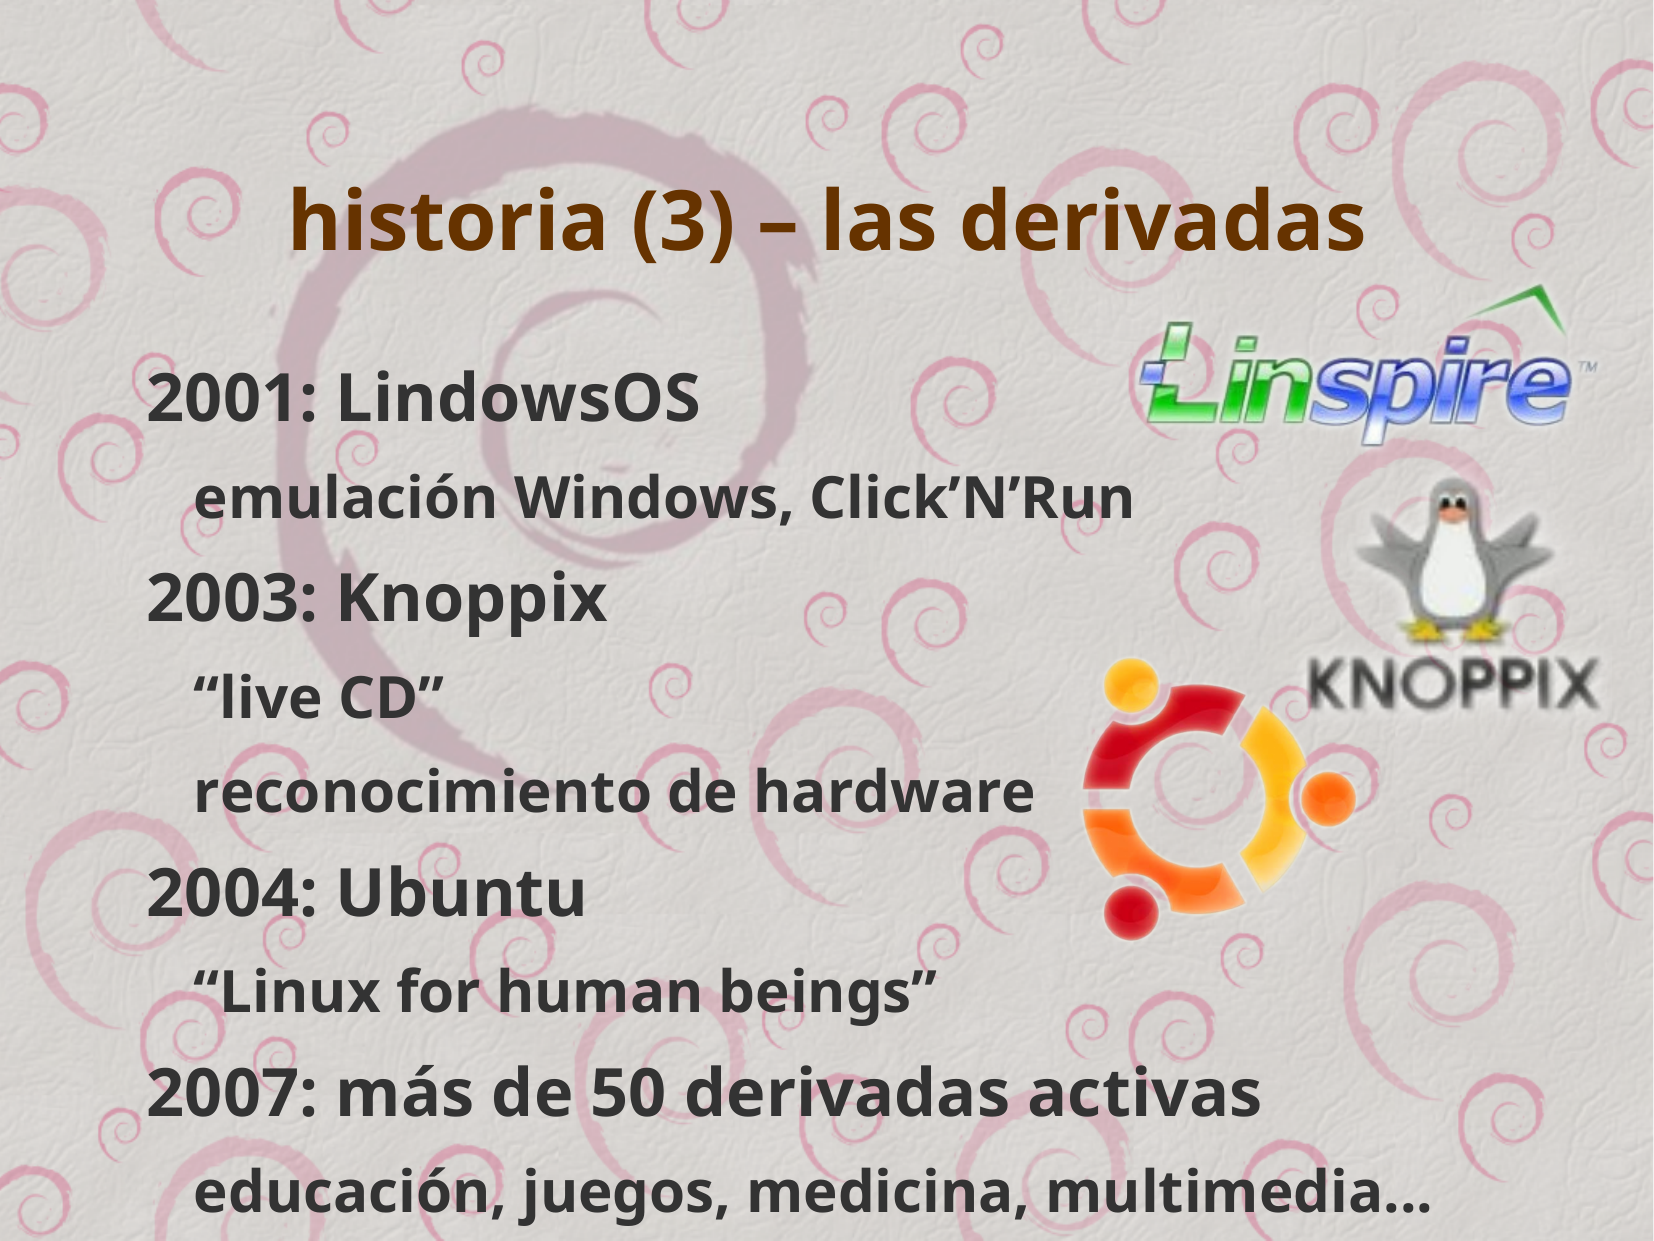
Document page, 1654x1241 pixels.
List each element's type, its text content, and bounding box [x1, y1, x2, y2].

title historia (3) – las derivadas [121, 114, 1534, 322]
list 2001: LindowsOS emulación Windows, Click’N’Run 2003: Knoppix “live CD” reconocimiento de hardware 2004: Ubuntu “Linux for human beings” 2007: más de 50 derivadas activas educación, juegos, medicina, multimedia... [134, 350, 1516, 1133]
picture [0, 0, 1654, 1241]
